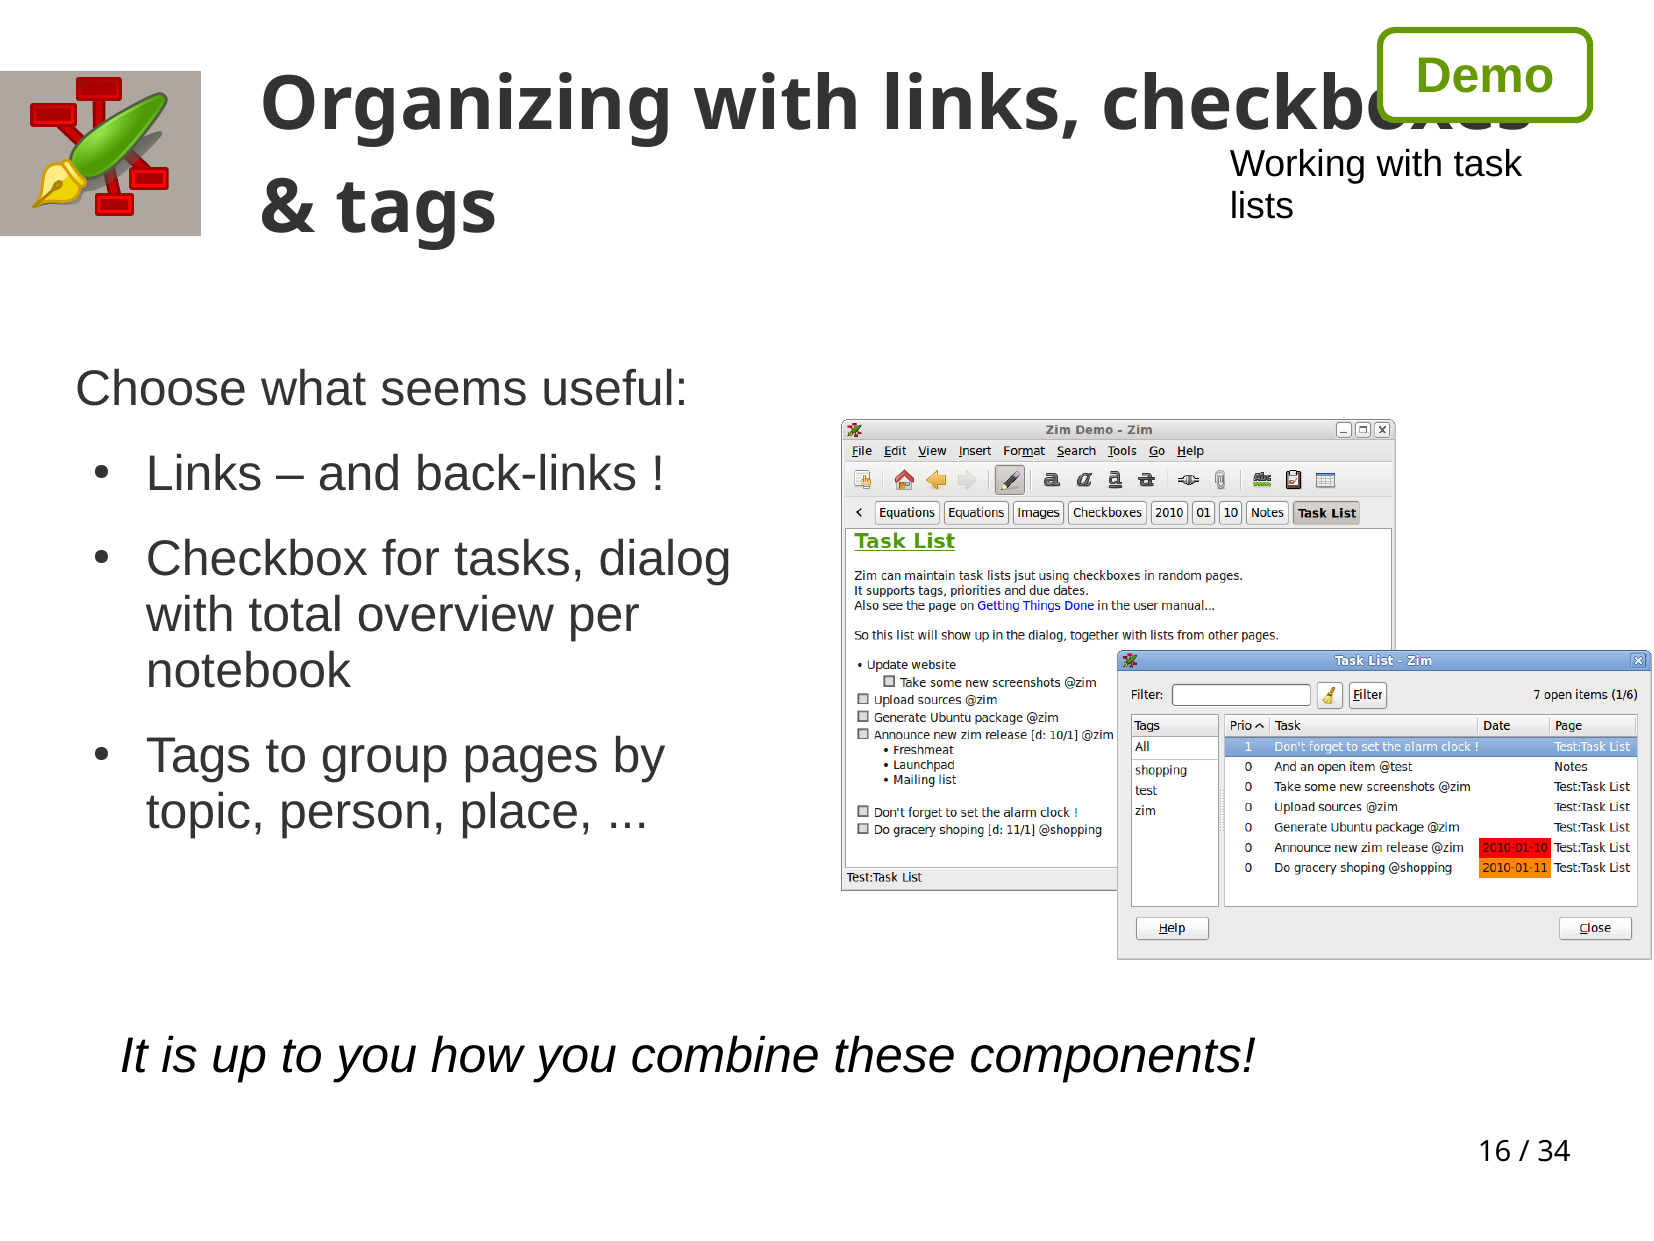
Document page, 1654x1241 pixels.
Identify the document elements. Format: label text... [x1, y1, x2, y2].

text_box It is up to you how you combine these components! [105, 1020, 1474, 1092]
list Choose what seems useful: Links – and back-links ! Checkbox for tasks, dialog with total overview per notebook Tags to group pages by topic, person, place, ... [75, 360, 767, 1080]
picture [840, 418, 1652, 961]
text_box Working with task lists [1215, 135, 1601, 234]
text_box Demo [1380, 30, 1591, 121]
title Organizing with links, checkboxes & tags [224, 47, 1571, 257]
